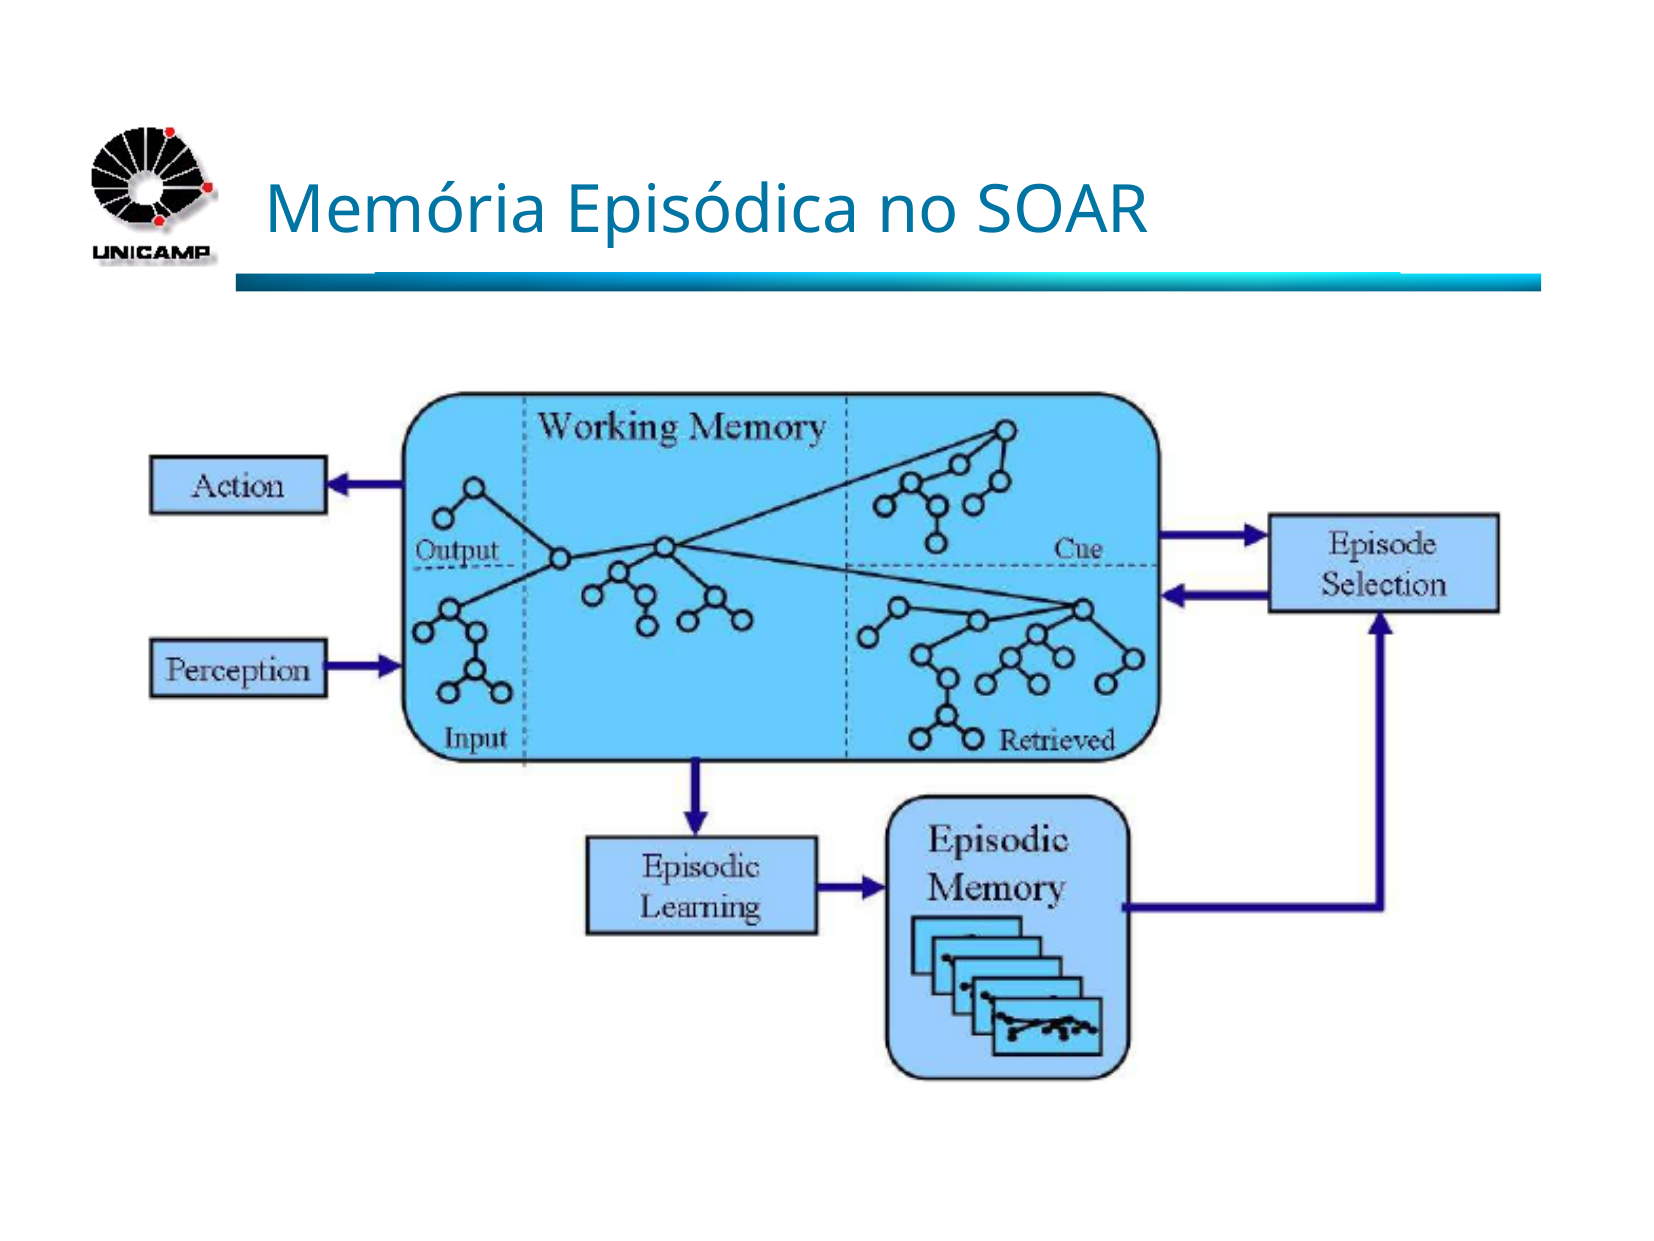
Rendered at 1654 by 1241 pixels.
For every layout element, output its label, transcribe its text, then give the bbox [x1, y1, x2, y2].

title Memória Episódica no SOAR [264, 42, 1534, 250]
picture [88, 354, 1551, 1093]
picture [125, 272, 1654, 295]
